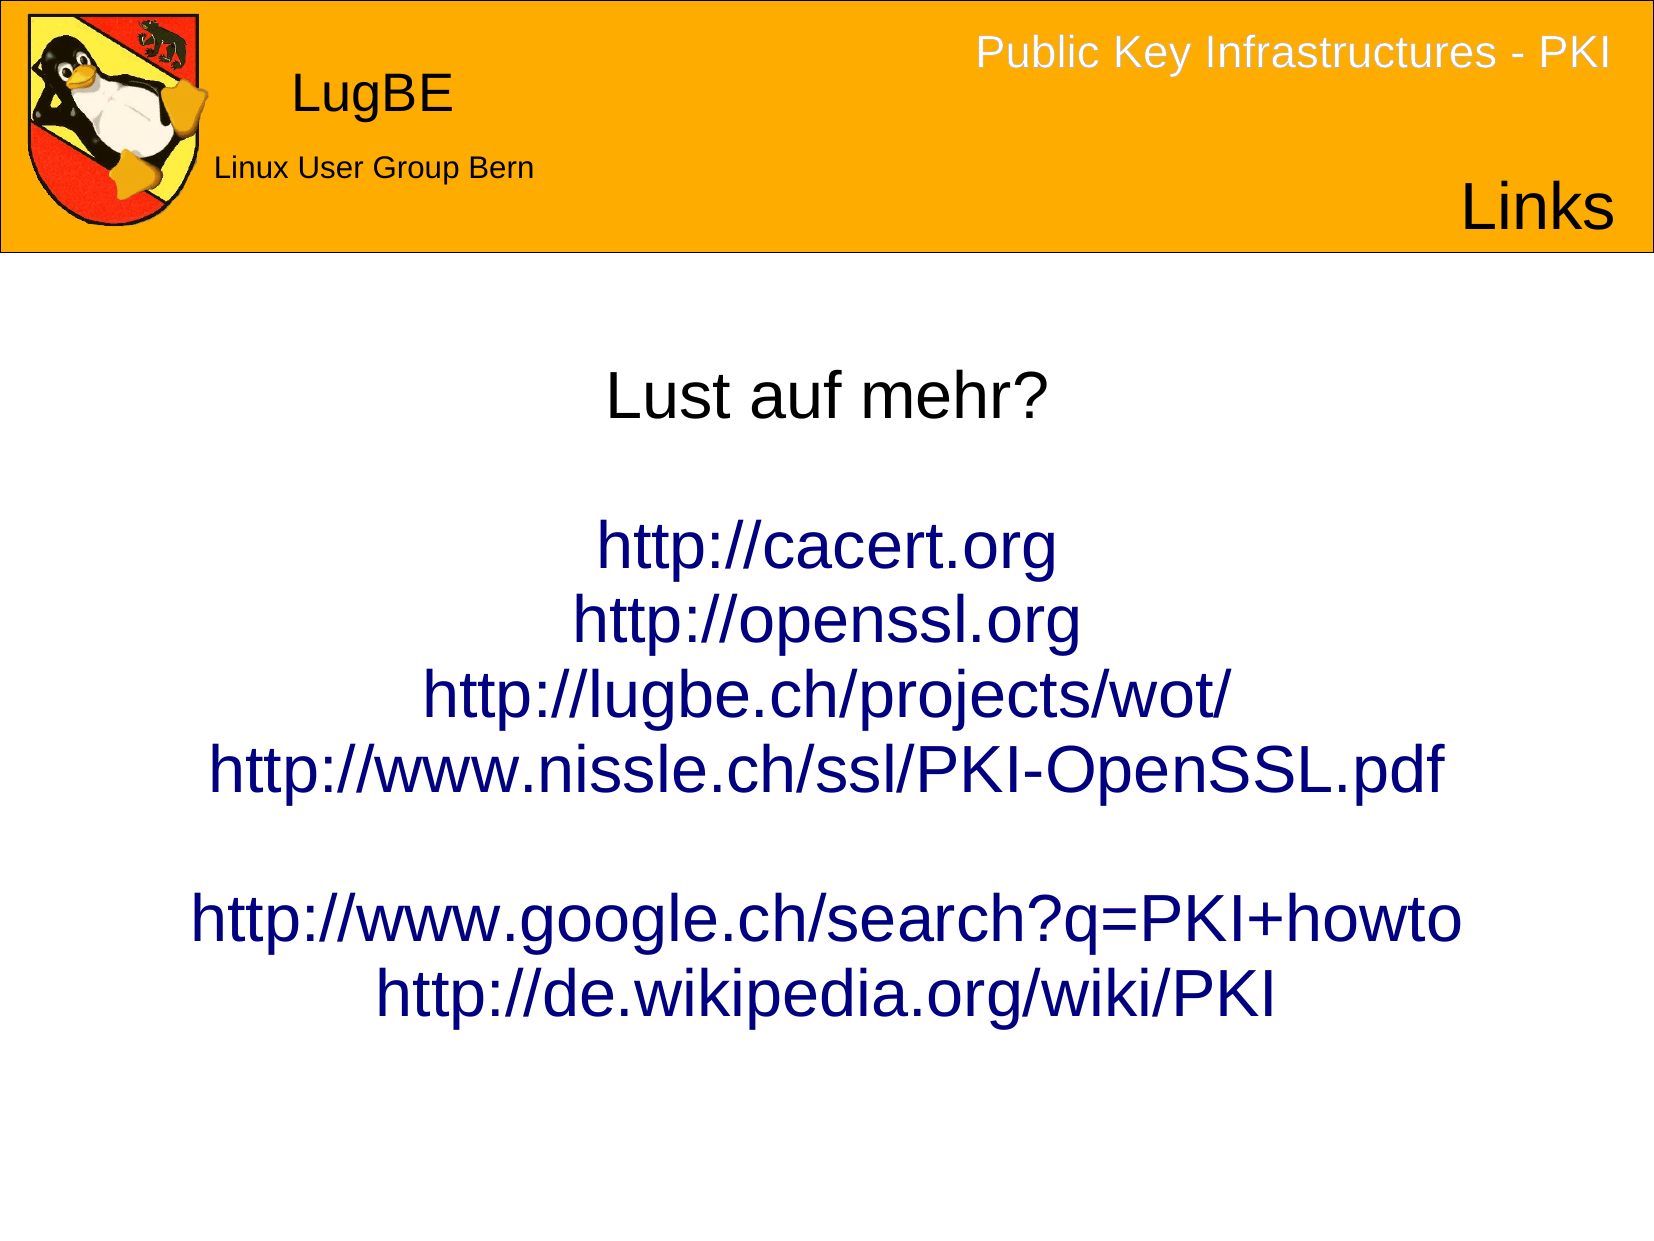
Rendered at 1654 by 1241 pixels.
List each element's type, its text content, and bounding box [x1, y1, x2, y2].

title Links [660, 102, 1617, 311]
subtitle Lust auf mehr? http://cacert.org http://openssl.org http://lugbe.ch/projects/wot/ http://www.nissle.ch/ssl/PKI-OpenSSL.pdf http://www.google.ch/search?q=PKI+howto http://de.wikipedia.org/wiki/PKI [121, 358, 1534, 1181]
